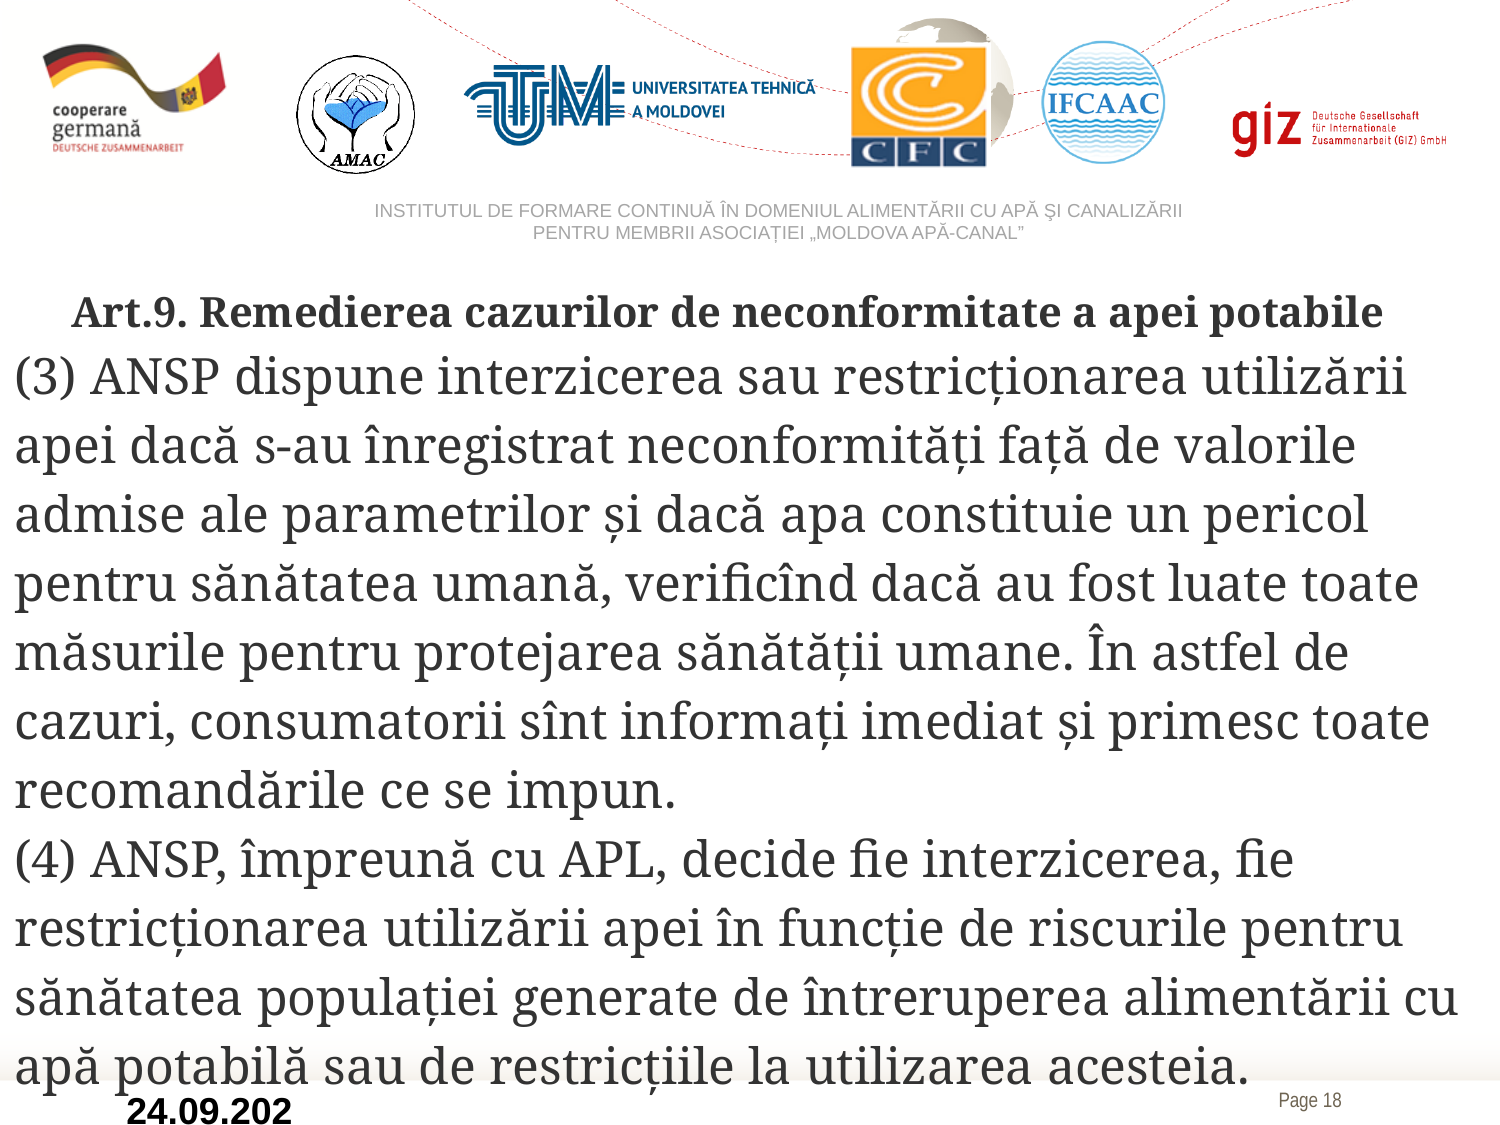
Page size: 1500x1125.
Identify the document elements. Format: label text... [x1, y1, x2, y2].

title Art.9. Remedierea cazurilor de neconformitate a apei potabile (3) ANSP dispune interzicerea sau restricționarea utilizării apei dacă s-au înregistrat neconformități față de valorile admise ale parametrilor și dacă apa constituie un pericol pentru sănătatea umană, verificînd dacă au fost luate toate măsurile pentru protejarea sănătății umane. În astfel de cazuri, consumatorii sînt informați imediat și primesc toate recomandările ce se impun. (4) ANSP, împreună cu APL, decide fie interzicerea, fie restricționarea utilizării apei în funcție de riscurile pentru sănătatea populației generate de întreruperea alimentării cu apă potabilă sau de restricțiile la utilizarea acesteia. [0, 270, 1500, 1028]
picture [1174, 1059, 1185, 1068]
picture [0, 1028, 1500, 1081]
picture [21, 1070, 32, 1081]
picture [153, 1059, 166, 1079]
picture [457, 1059, 468, 1068]
picture [124, 1060, 137, 1079]
picture [230, 1060, 243, 1079]
picture [1216, 1070, 1227, 1081]
picture [426, 1060, 439, 1081]
picture [770, 1070, 781, 1081]
picture [80, 1070, 91, 1081]
picture [1107, 1059, 1118, 1068]
picture [520, 1059, 531, 1068]
slide_number 14.07.2021 [111, 1079, 324, 1120]
picture [198, 1070, 209, 1079]
text_box INSTITUTUL DE FORMARE CONTINUĂ ÎN DOMENIUL ALIMENTĂRII CU APĂ ŞI CANALIZĂRII PENTRU MEMBRII ASOCIAȚIEI „MOLDOVA APĂ-CANAL” [190, 170, 1366, 251]
picture [1054, 1070, 1065, 1081]
picture [1012, 1070, 1023, 1081]
picture [0, 0, 1500, 206]
picture [353, 1070, 364, 1081]
picture [289, 1070, 300, 1079]
picture [716, 1059, 727, 1068]
picture [934, 1070, 945, 1081]
picture [52, 1060, 65, 1081]
picture [987, 1059, 998, 1068]
